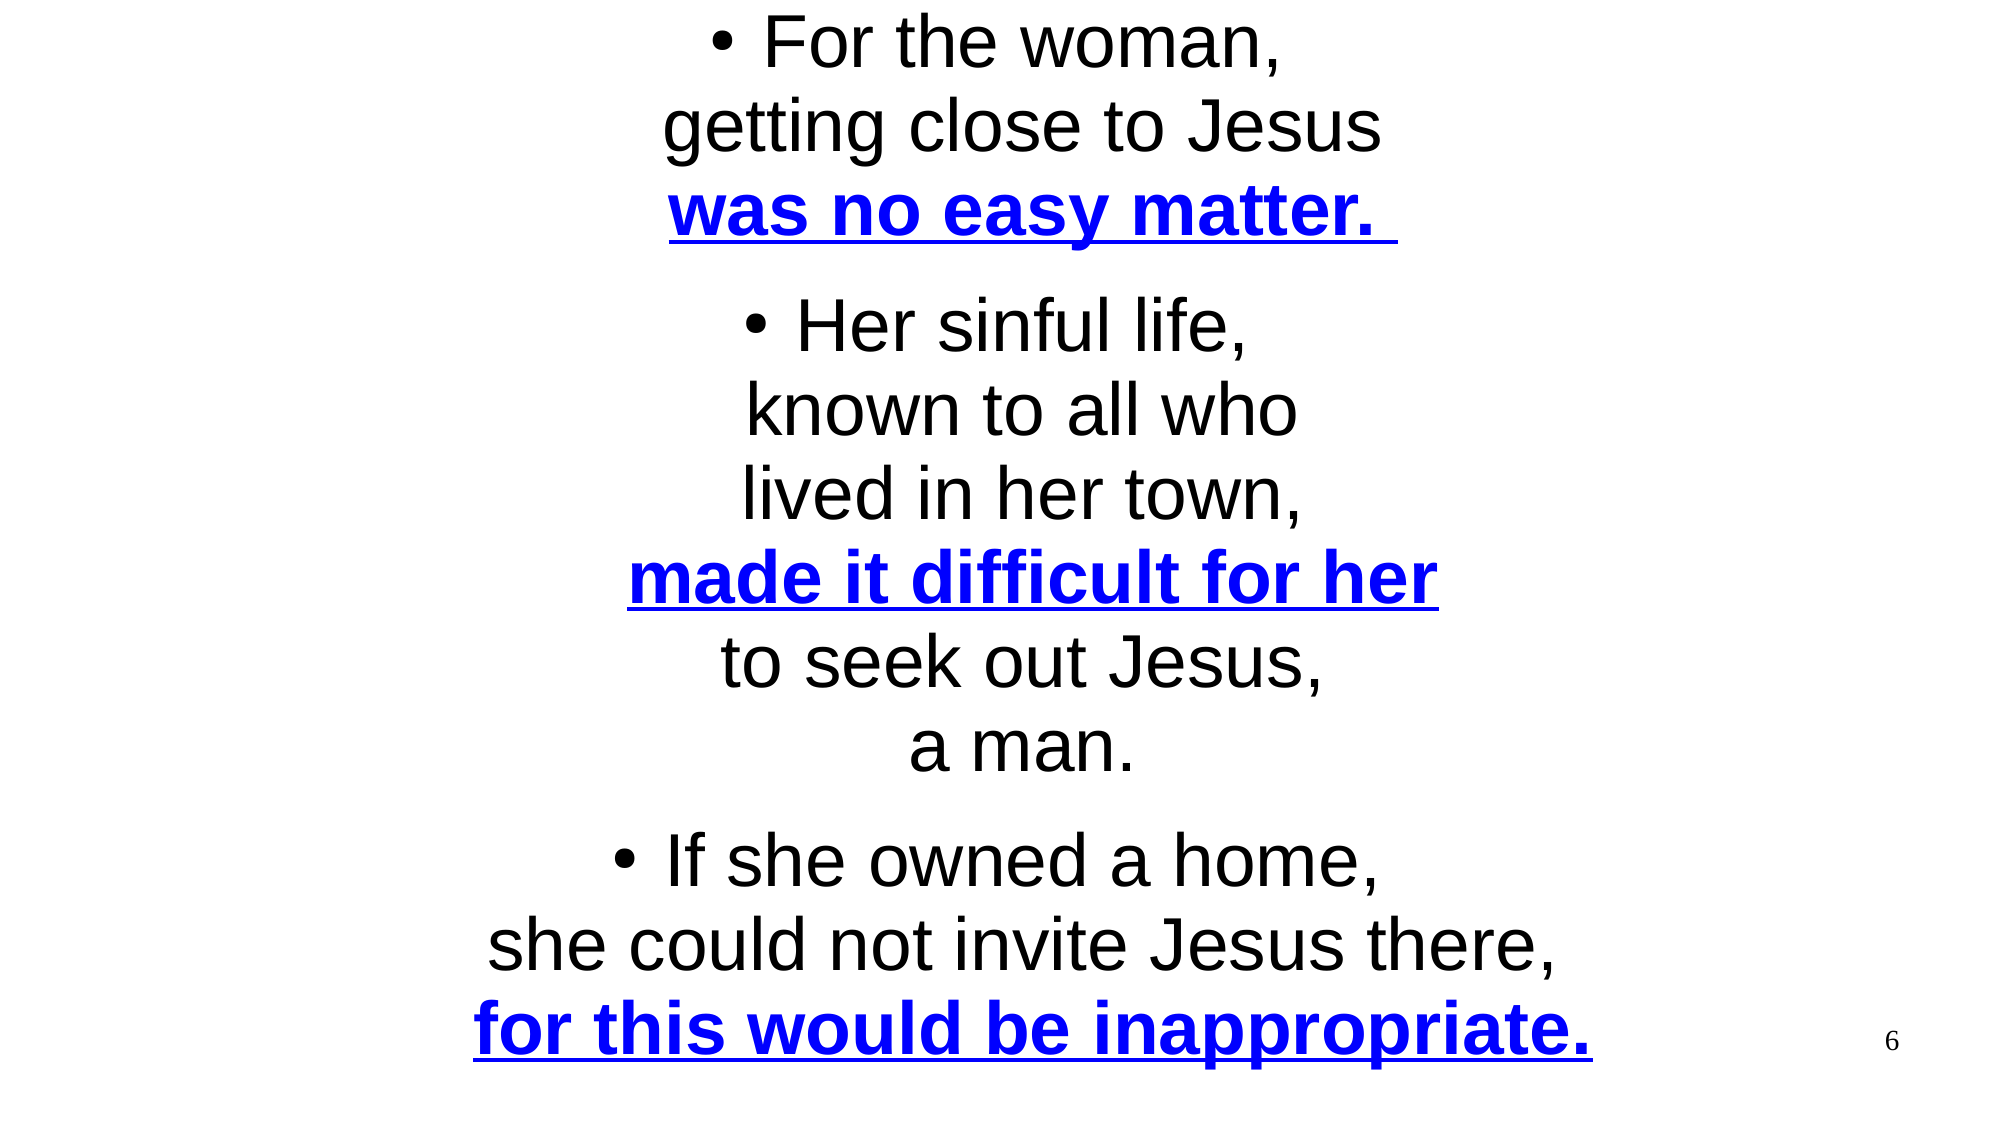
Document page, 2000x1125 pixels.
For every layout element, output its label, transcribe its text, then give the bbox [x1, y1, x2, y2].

list For the woman, getting close to Jesus was no easy matter. Her sinful life, known to all who lived in her town, made it difficult for her to seek out Jesus, a man. If she owned a home, she could not invite Jesus there, for this would be inappropriate. [0, 0, 1996, 1123]
